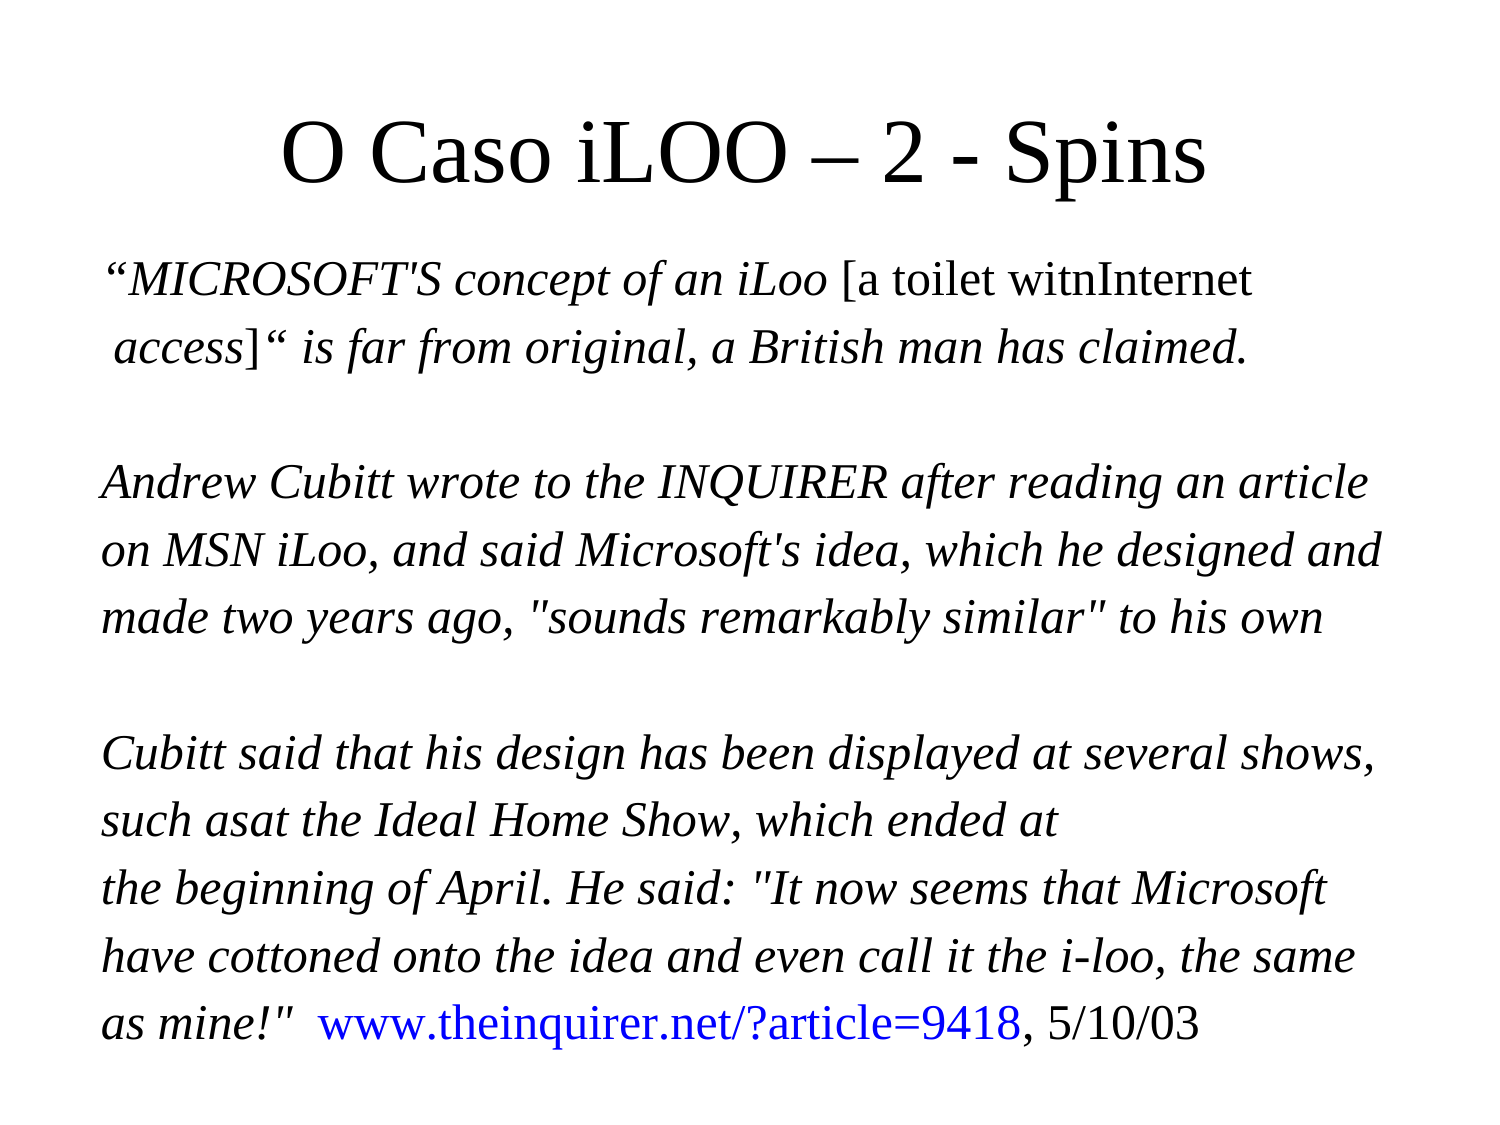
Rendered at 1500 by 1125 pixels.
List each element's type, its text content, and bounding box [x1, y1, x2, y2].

text_box “MICROSOFT'S concept of an iLoo [a toilet witnInternet access]“ is far from original, a British man has claimed. Andrew Cubitt wrote to the INQUIRER after reading an article on MSN iLoo, and said Microsoft's idea, which he designed and made two years ago, "sounds remarkably similar" to his own Cubitt said that his design has been displayed at several shows, such asat the Ideal Home Show, which ended at the beginning of April. He said: "It now seems that Microsoft have cottoned onto the idea and even call it the i-loo, the same as mine!" www.theinquirer.net/?article=9418, 5/10/03 [100, 247, 1394, 1044]
title O Caso iLOO – 2 - Spins [118, 54, 1394, 242]
